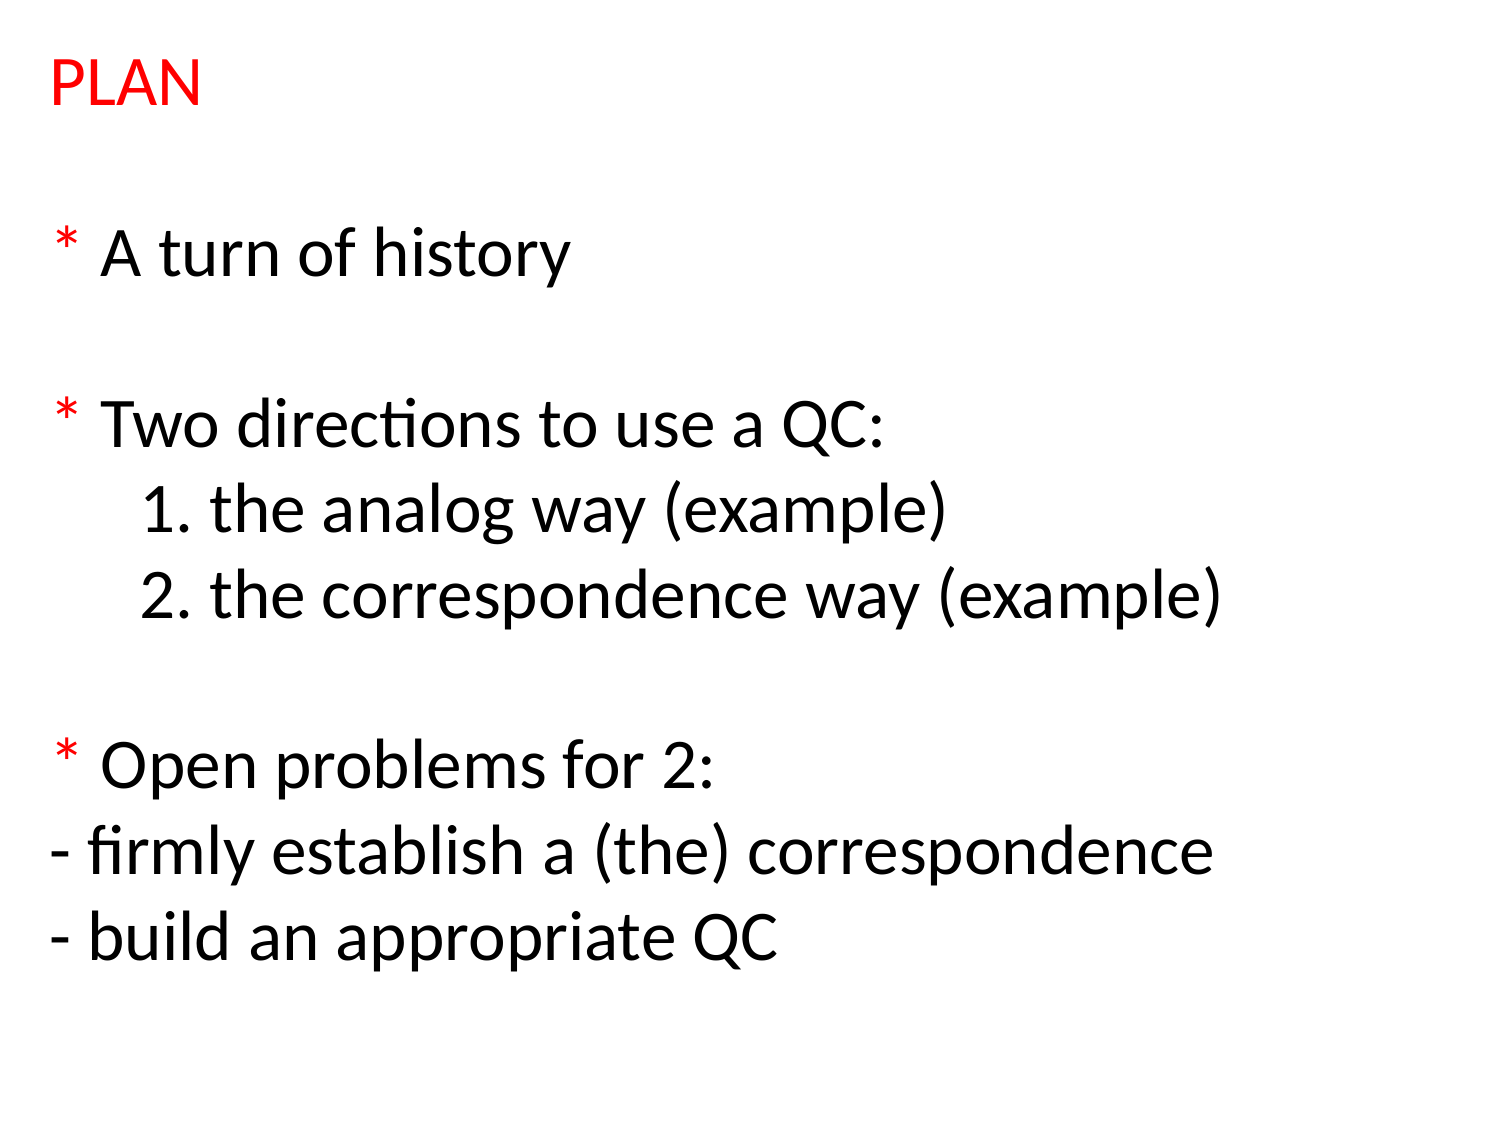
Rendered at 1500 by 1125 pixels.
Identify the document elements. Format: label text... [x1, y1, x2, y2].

title PLAN * A turn of history * Two directions to use a QC: 1. the analog way (example) 2. the correspondence way (example) * Open problems for 2: - firmly establish a (the) correspondence - build an appropriate QC [34, 23, 1465, 1099]
